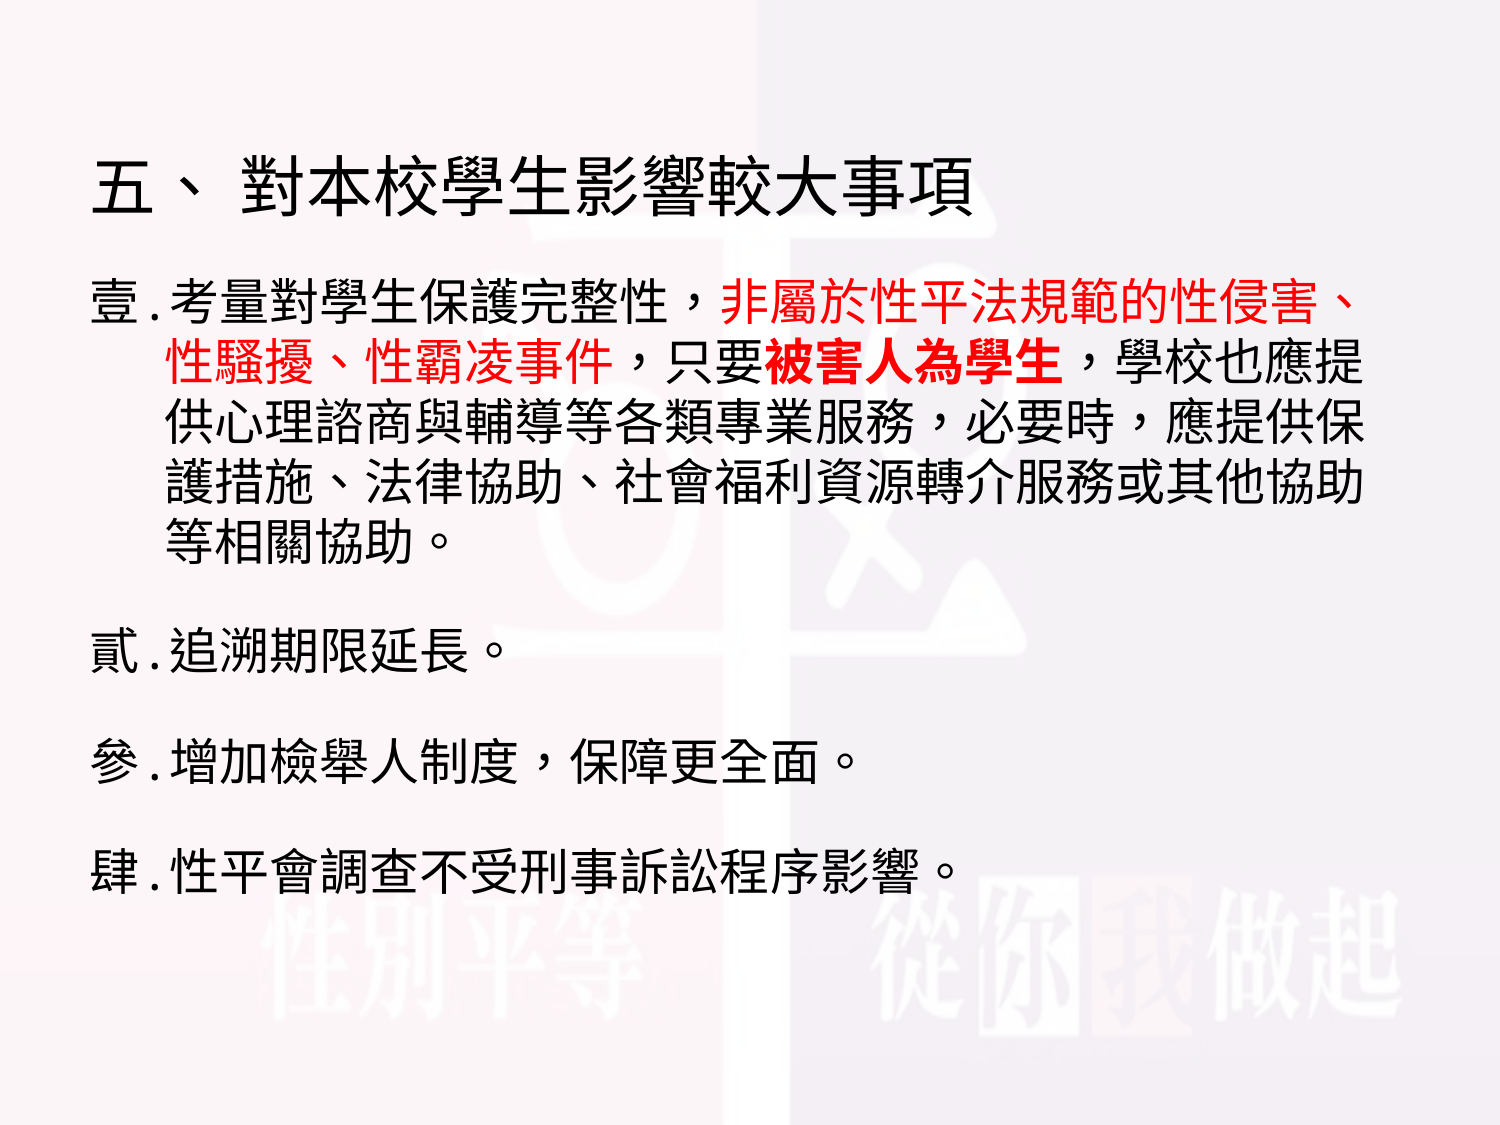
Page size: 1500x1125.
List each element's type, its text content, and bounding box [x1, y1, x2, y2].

list 考量對學生保護完整性，非屬於性平法規範的性侵害、性騷擾、性霸凌事件，只要被害人為學生，學校也應提供心理諮商與輔導等各類專業服務，必要時，應提供保護措施、法律協助、社會福利資源轉介服務或其他協助等相關協助。 追溯期限延長。 增加檢舉人制度，保障更全面。 性平會調查不受刑事訴訟程序影響。 [74, 262, 1425, 1005]
title 五、 對本校學生影響較大事項 [74, 45, 1425, 233]
